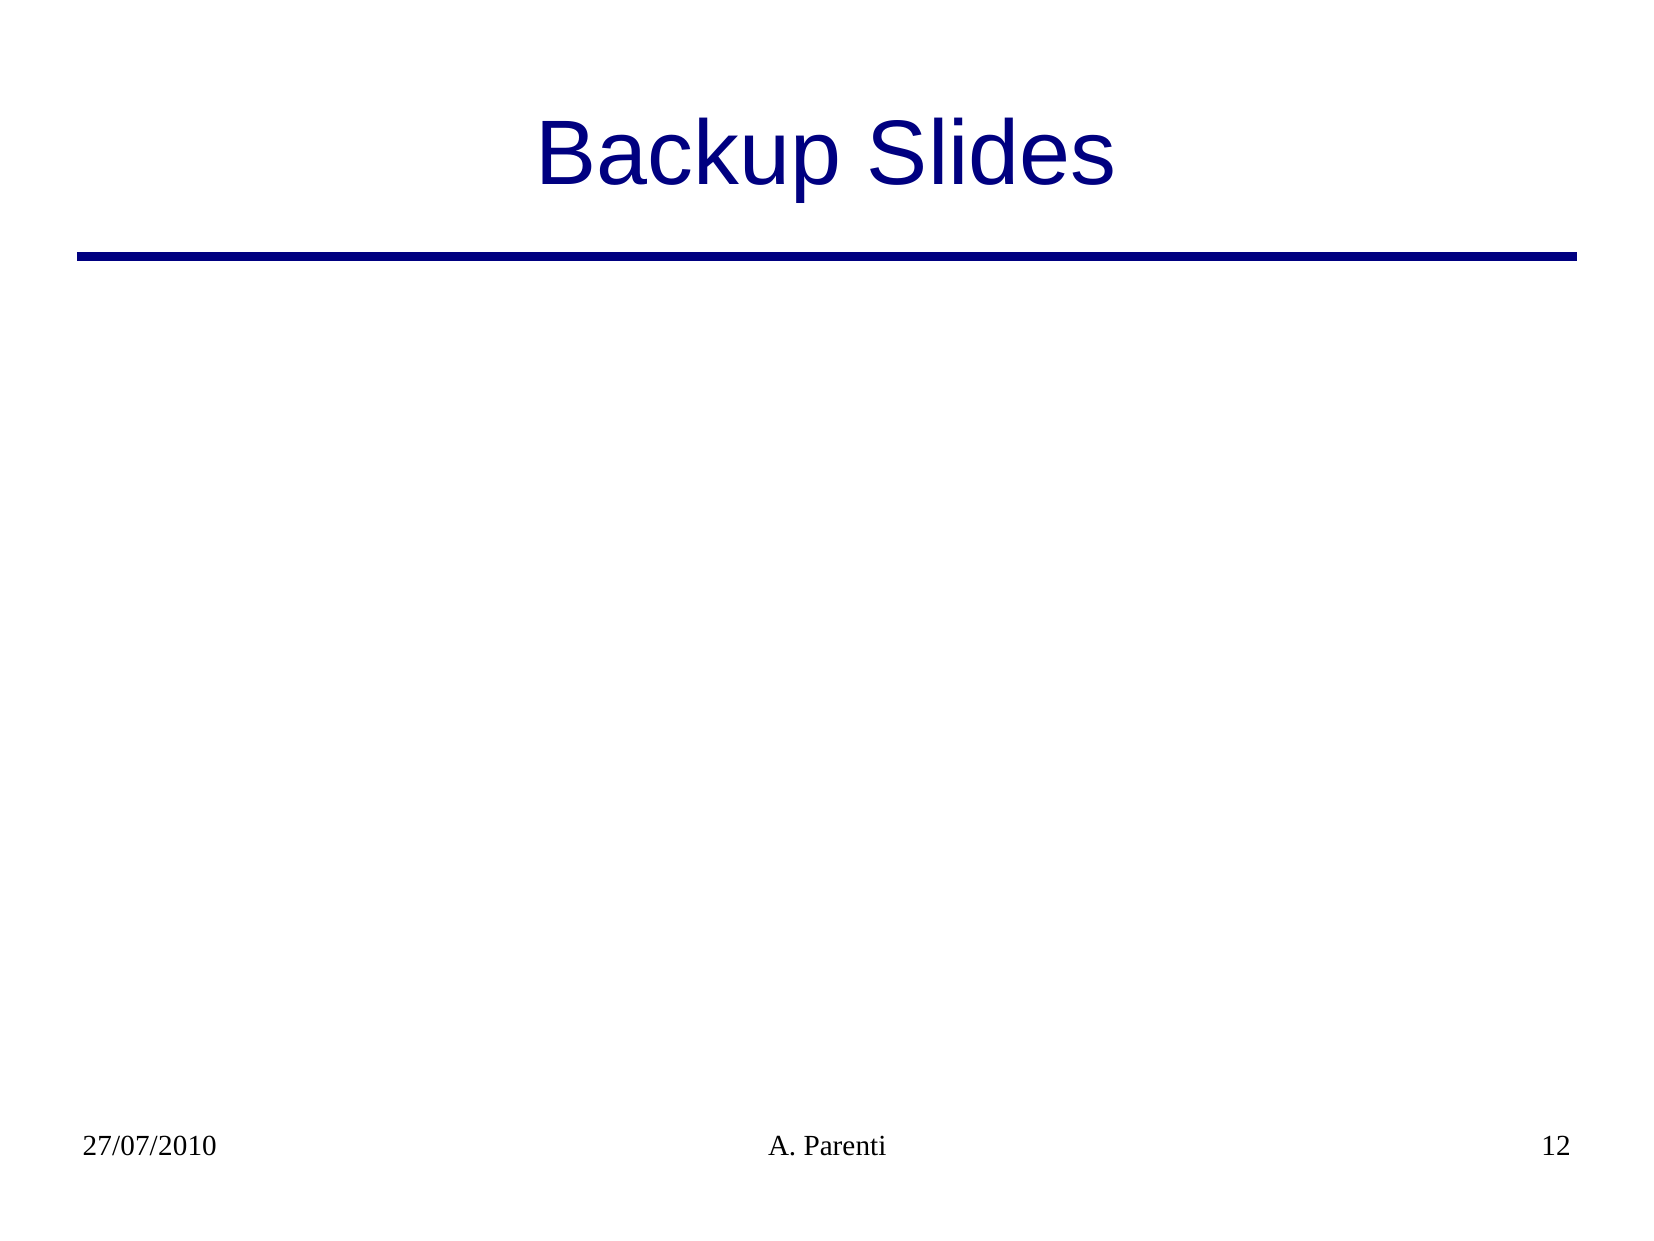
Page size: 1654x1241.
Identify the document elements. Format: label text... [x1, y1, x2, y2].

title Backup Slides [82, 56, 1571, 250]
